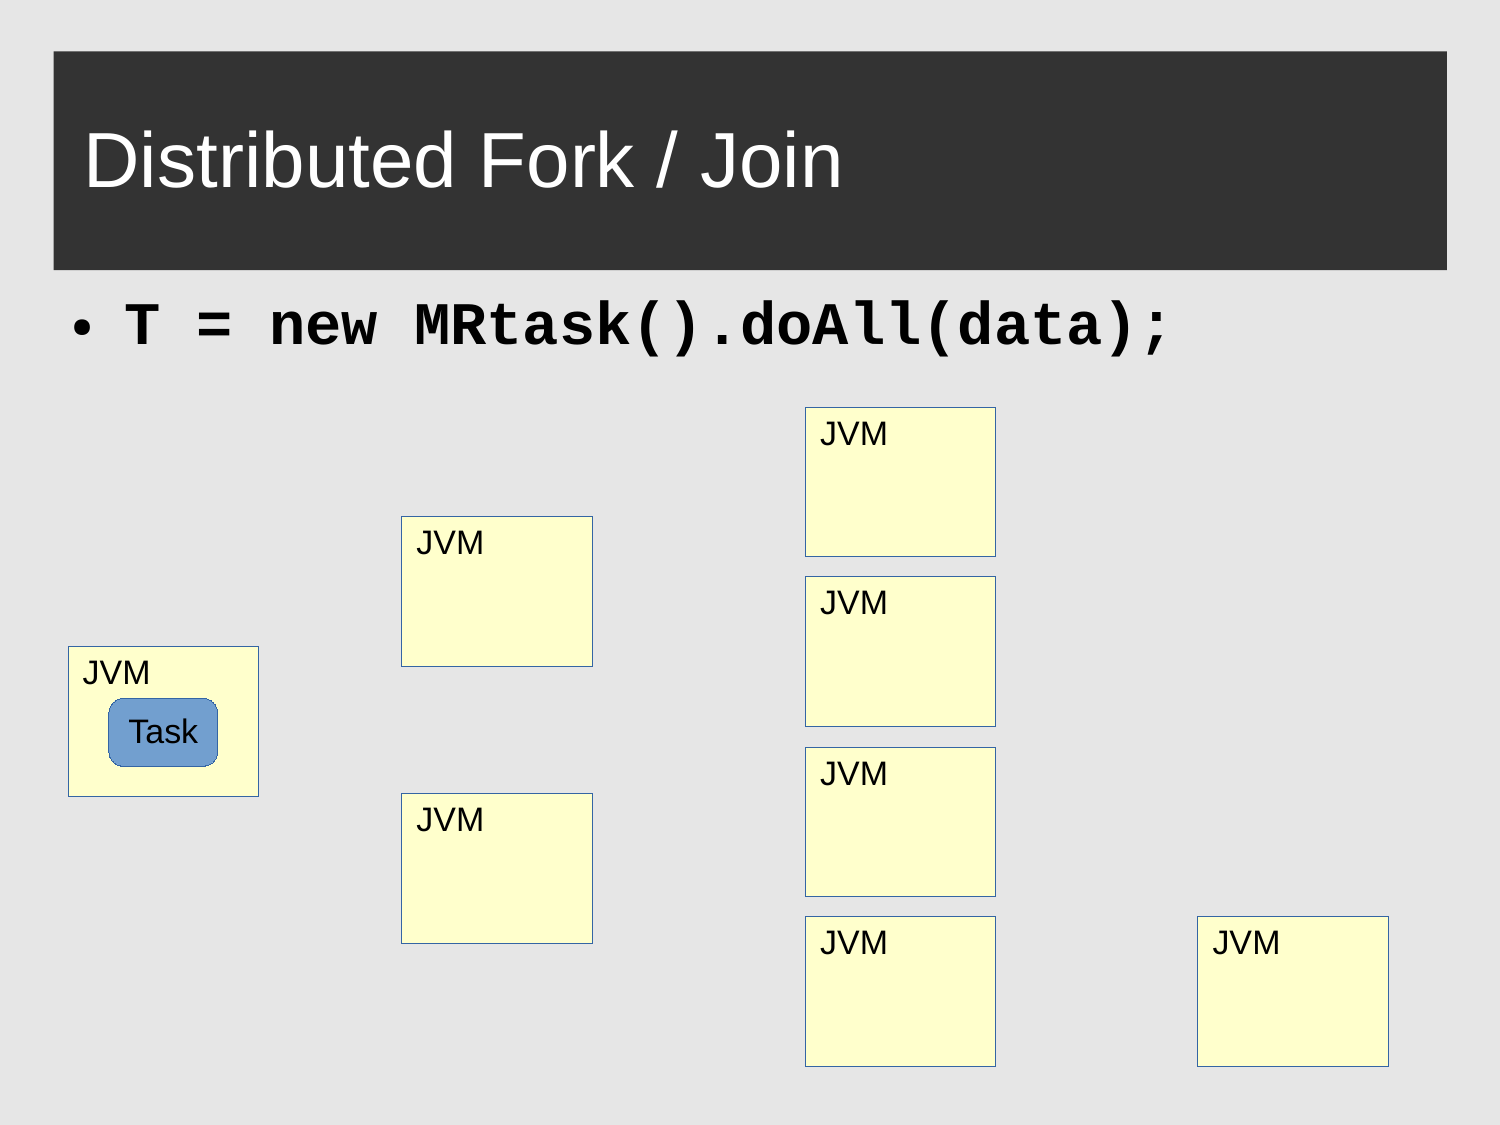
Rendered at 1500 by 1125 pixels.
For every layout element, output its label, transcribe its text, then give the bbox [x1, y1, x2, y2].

list T = new MRtask().doAll(data); [53, 294, 1447, 991]
text_box [805, 916, 996, 1067]
text_box JVM [68, 646, 205, 700]
text_box [401, 793, 593, 944]
text_box JVM [1197, 916, 1334, 970]
text_box JVM [805, 407, 942, 461]
text_box JVM [805, 916, 942, 970]
text_box [805, 407, 996, 557]
text_box [68, 646, 259, 797]
text_box Task [108, 698, 218, 767]
text_box JVM [401, 793, 538, 847]
text_box JVM [805, 576, 942, 630]
text_box [805, 576, 996, 727]
text_box JVM [805, 747, 942, 801]
text_box [805, 747, 996, 897]
text_box JVM [401, 516, 538, 571]
text_box [1197, 916, 1389, 1067]
title Distributed Fork / Join [53, 51, 1447, 271]
text_box [401, 516, 593, 667]
